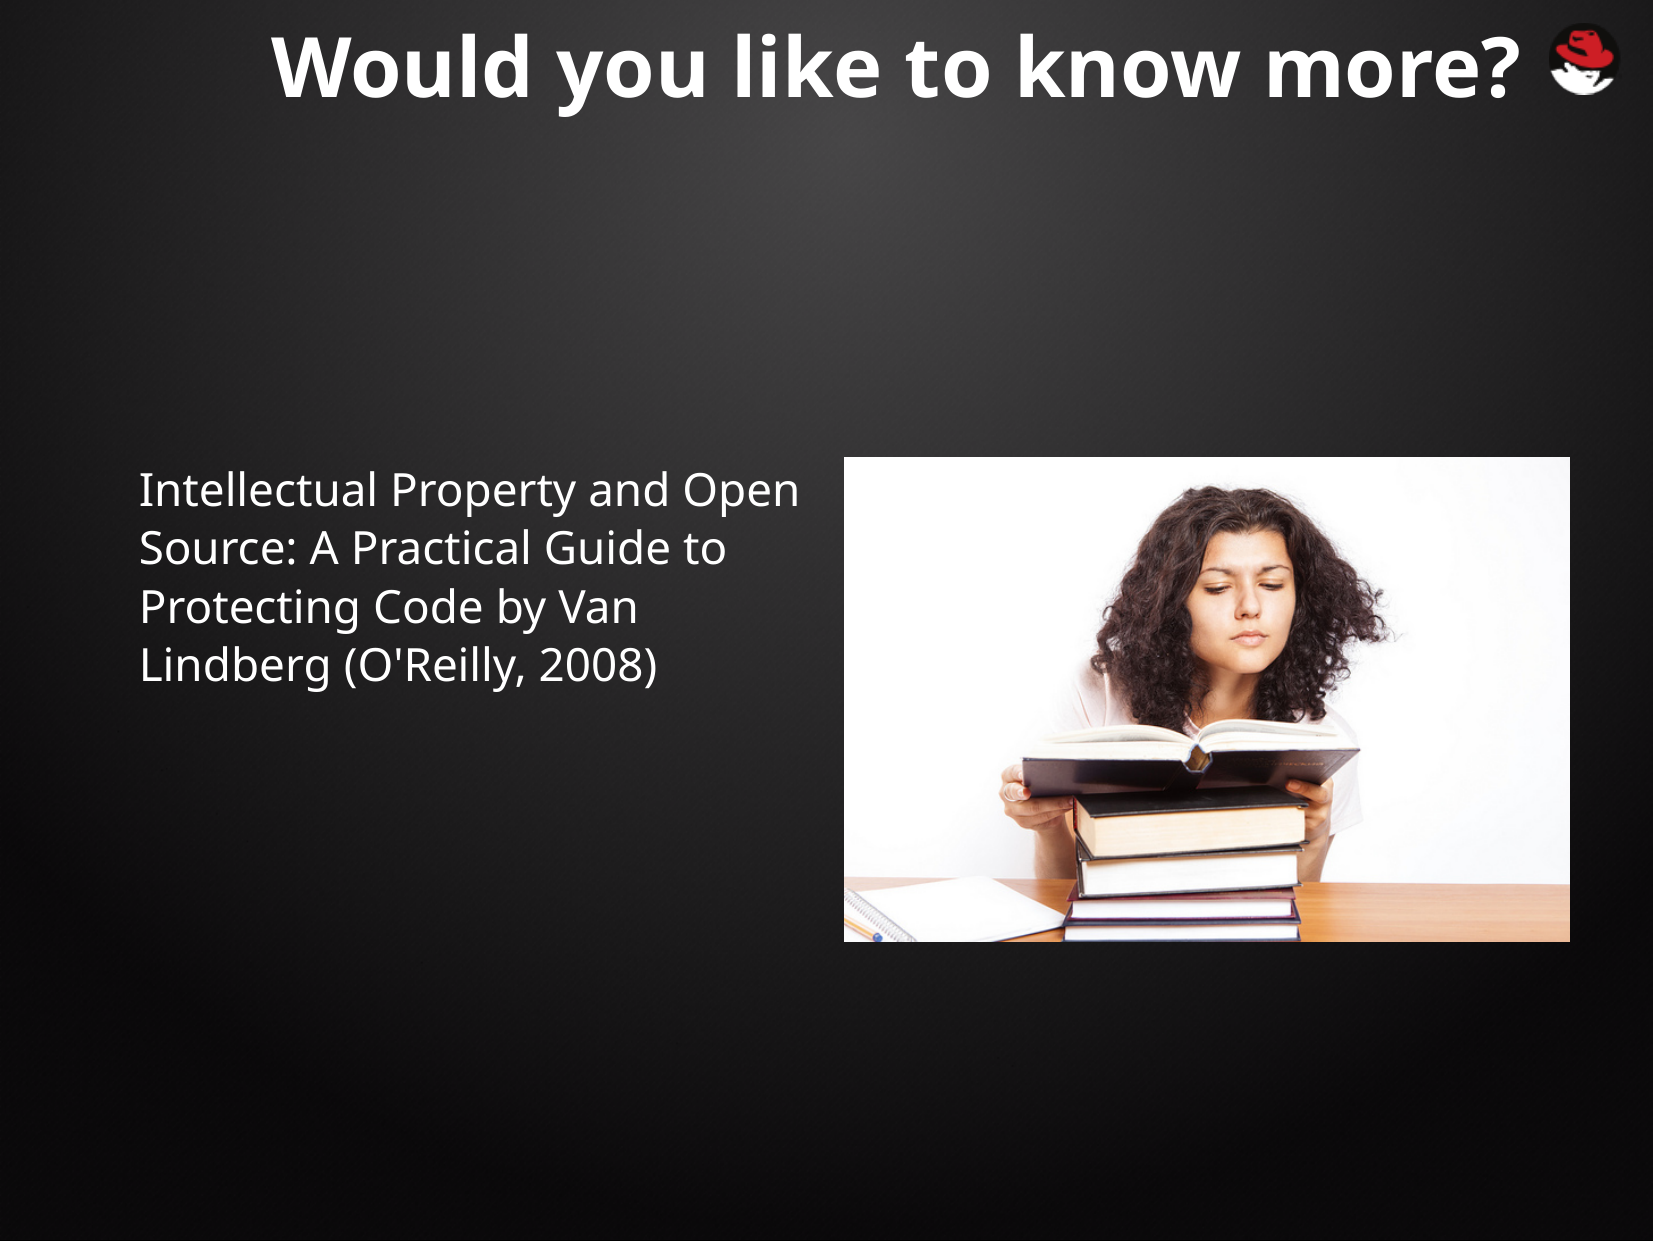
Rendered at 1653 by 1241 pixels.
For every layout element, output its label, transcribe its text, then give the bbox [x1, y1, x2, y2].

title Would you like to know more? [87, 10, 1523, 111]
list Intellectual Property and Open Source: A Practical Guide to Protecting Code by Van Lindberg (O'Reilly, 2008) [82, 457, 809, 942]
picture [0, 0, 1653, 1240]
